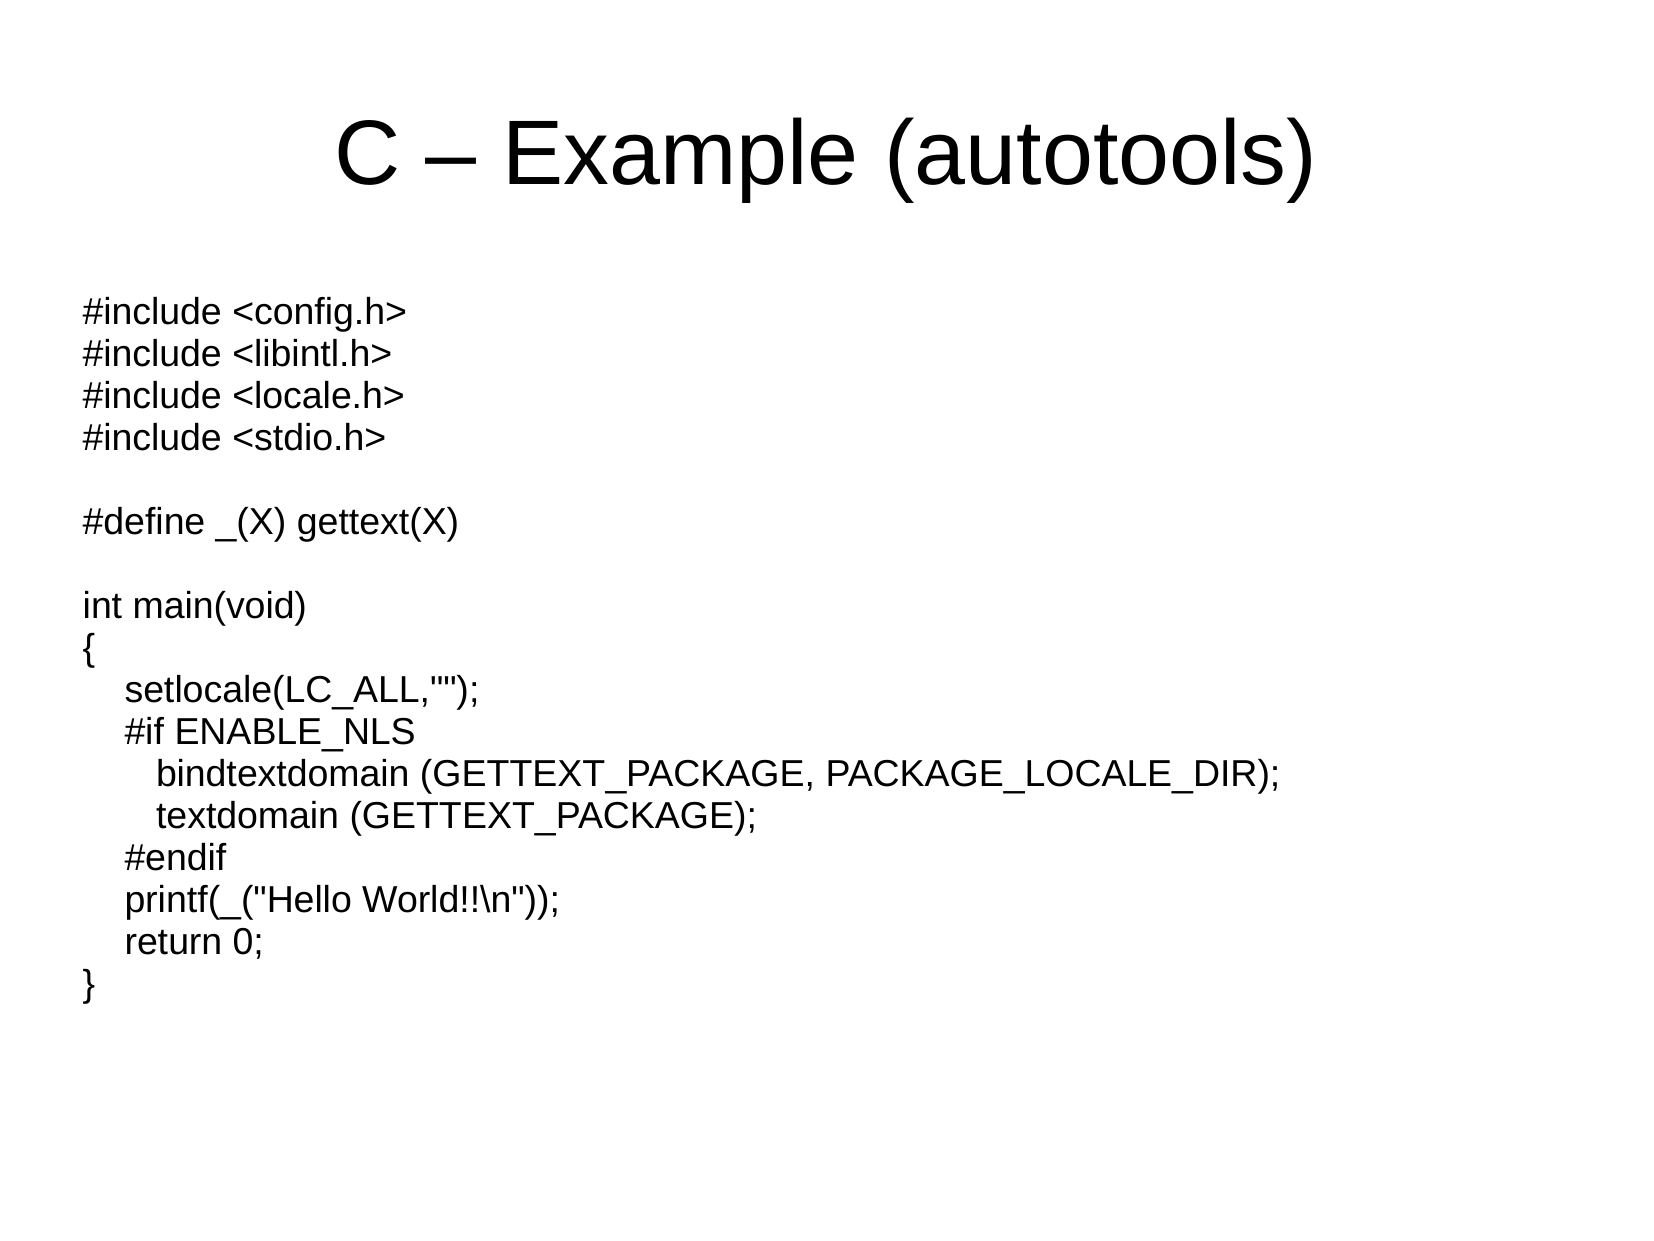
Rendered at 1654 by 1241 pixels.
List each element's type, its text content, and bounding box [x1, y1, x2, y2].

title C – Example (autotools) [82, 49, 1571, 257]
list #include <config.h> #include <libintl.h> #include <locale.h> #include <stdio.h> #define _(X) gettext(X) int main(void) { setlocale(LC_ALL,""); #if ENABLE_NLS bindtextdomain (GETTEXT_PACKAGE, PACKAGE_LOCALE_DIR); textdomain (GETTEXT_PACKAGE); #endif printf(_("Hello World!!\n")); return 0; } [82, 290, 1571, 1010]
